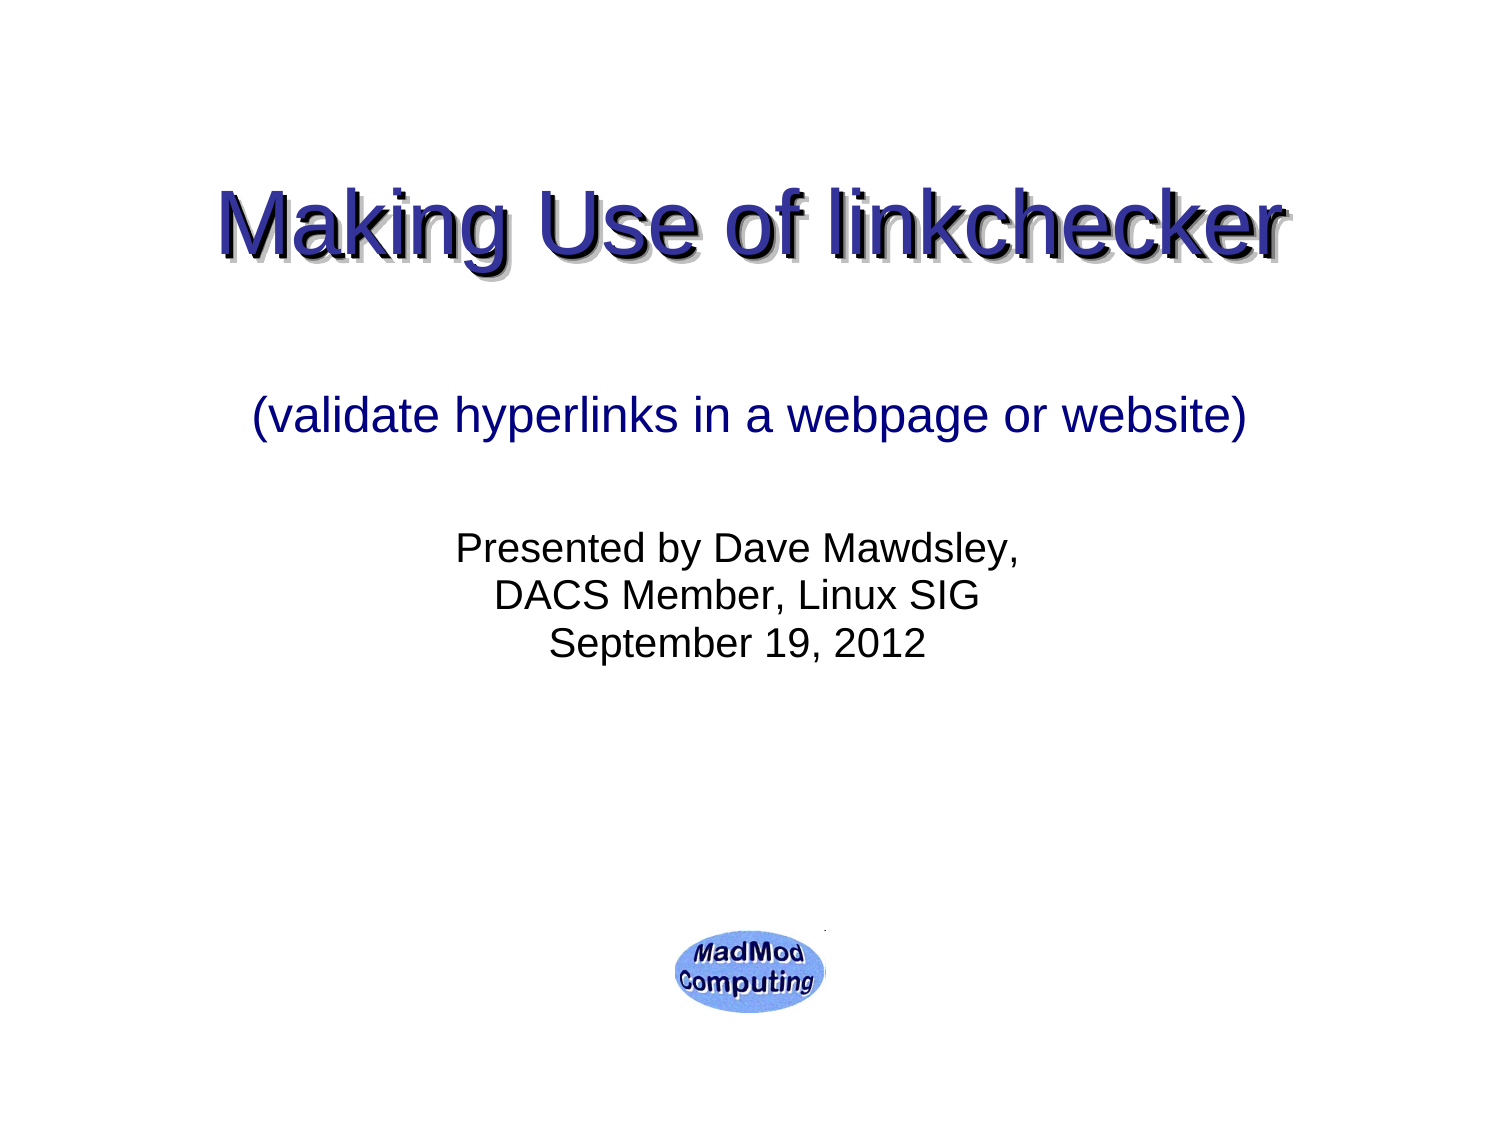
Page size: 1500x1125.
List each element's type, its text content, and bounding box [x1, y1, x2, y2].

title Making Use of linkchecker [112, 162, 1388, 284]
picture [675, 930, 826, 1013]
subtitle Presented by Dave Mawdsley, DACS Member, Linux SIG September 19, 2012 [350, 525, 1051, 693]
text_box (validate hyperlinks in a webpage or website) [225, 375, 1276, 451]
